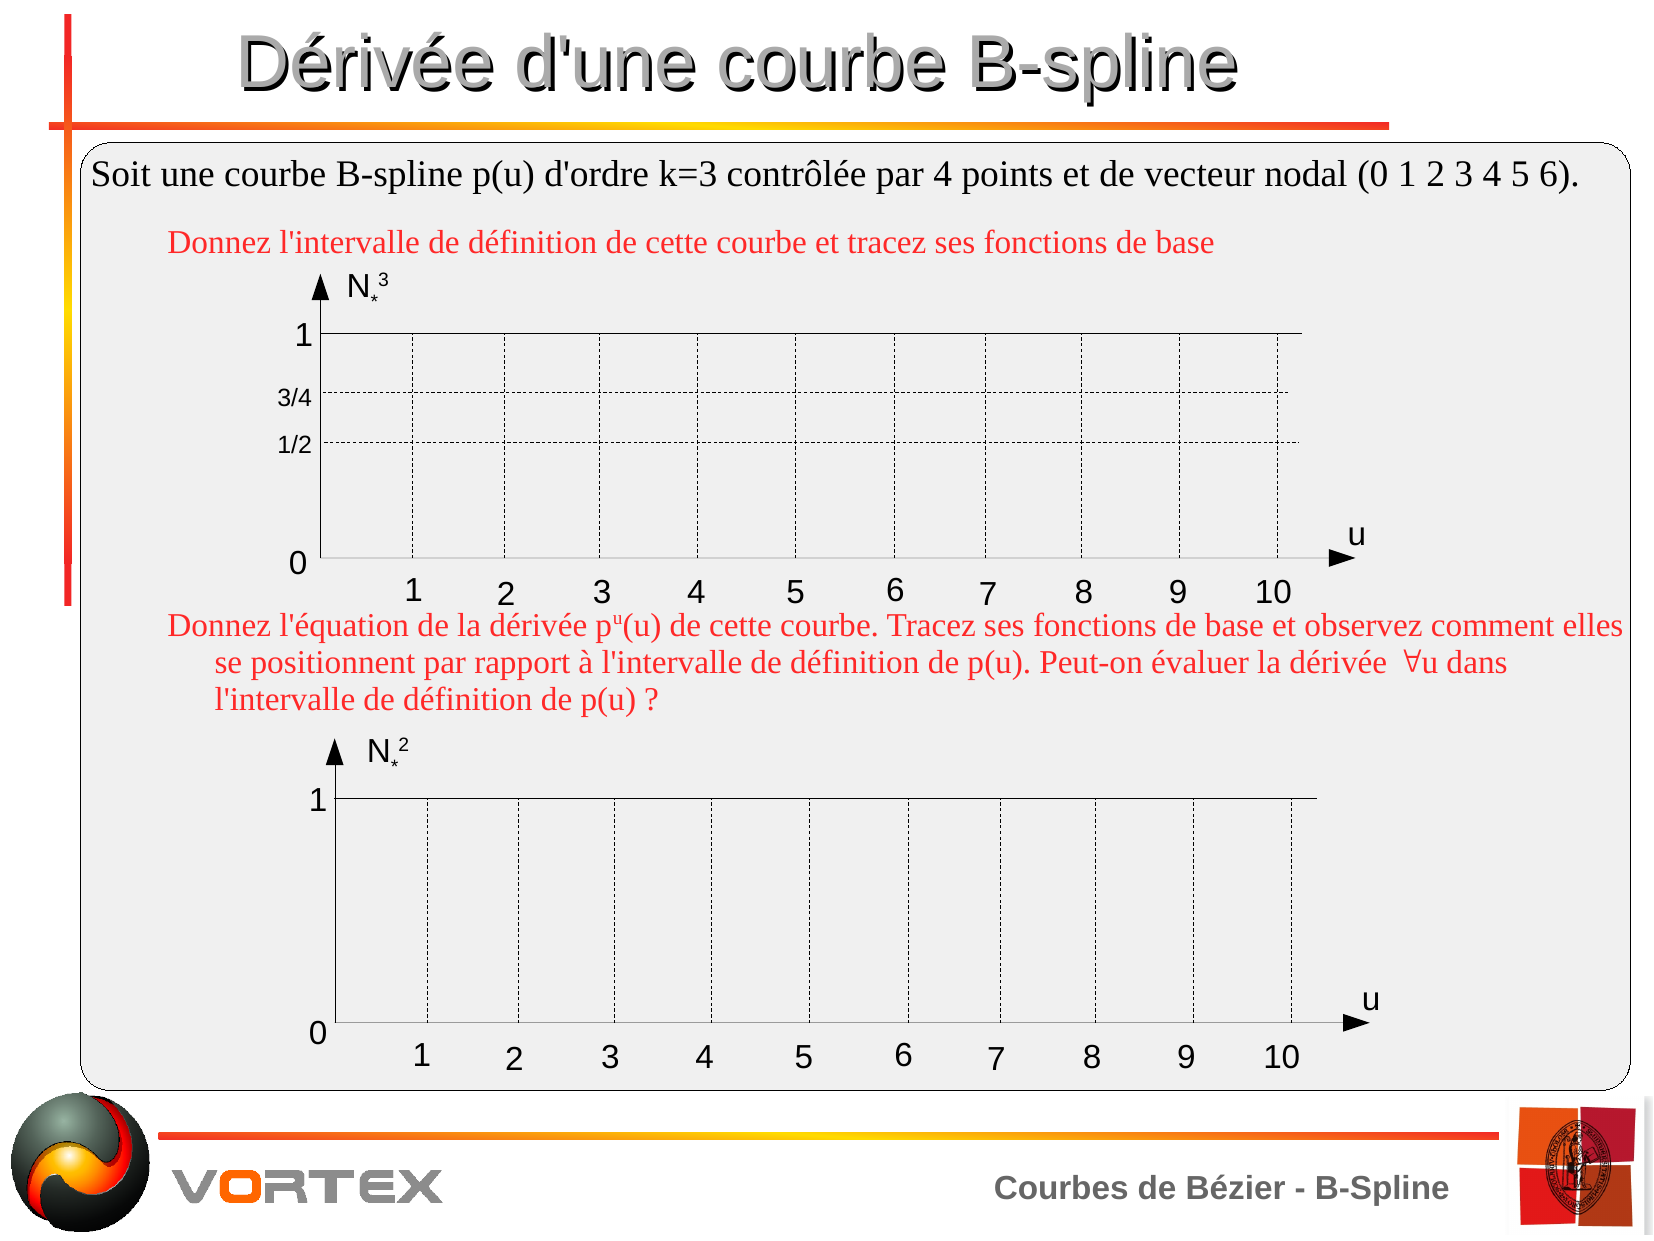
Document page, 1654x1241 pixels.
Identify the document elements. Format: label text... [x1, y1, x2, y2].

text_box 4 [680, 1030, 759, 1097]
text_box 2 [482, 567, 561, 634]
text_box 8 [1068, 1030, 1147, 1097]
text_box 3 [578, 566, 657, 633]
text_box 7 [972, 1032, 1051, 1099]
text_box 1/2 [262, 424, 341, 471]
text_box 1 [279, 309, 331, 367]
picture [1505, 1096, 1653, 1235]
title Dérivée d'une courbe B-spline [82, 4, 1392, 120]
text_box [88, 142, 1623, 152]
text_box 6 [879, 1029, 958, 1096]
text_box 9 [1162, 1030, 1241, 1097]
text_box 10 [1240, 566, 1319, 633]
text_box 3 [586, 1030, 665, 1097]
list Soit une courbe B-spline p(u) d'ordre k=3 contrôlée par 4 points et de vecteur nodal (0 1 2 3 4 5 6). Donnez l'intervalle de définition de cette courbe et tracez ses fonctions de base Donnez l'équation de la dérivée pu(u) de cette courbe. Tracez ses fonctions de base et observez comment elles se positionnent par rapport à l'intervalle de définition de p(u). Peut-on évaluer la dérivée u dans l'intervalle de définition de p(u) ? [72, 152, 1648, 1094]
text_box 4 [672, 566, 751, 633]
text_box u [1347, 972, 1426, 1030]
text_box u [1332, 507, 1411, 565]
text_box 3/4 [262, 376, 341, 424]
text_box 2 [490, 1032, 569, 1099]
text_box 6 [871, 564, 950, 631]
text_box 10 [1248, 1030, 1327, 1097]
text_box N*2 [352, 725, 456, 833]
text_box N*3 [331, 260, 436, 384]
text_box 1 [294, 774, 352, 832]
text_box 0 [273, 536, 352, 594]
text_box 1 [389, 564, 468, 631]
picture [11, 1092, 443, 1232]
text_box 5 [779, 1030, 858, 1097]
text_box 5 [771, 566, 850, 633]
text_box 0 [294, 1007, 373, 1065]
text_box 9 [1153, 566, 1233, 633]
text_box 8 [1059, 566, 1138, 633]
text_box 7 [963, 567, 1042, 634]
text_box 1 [397, 1029, 476, 1096]
